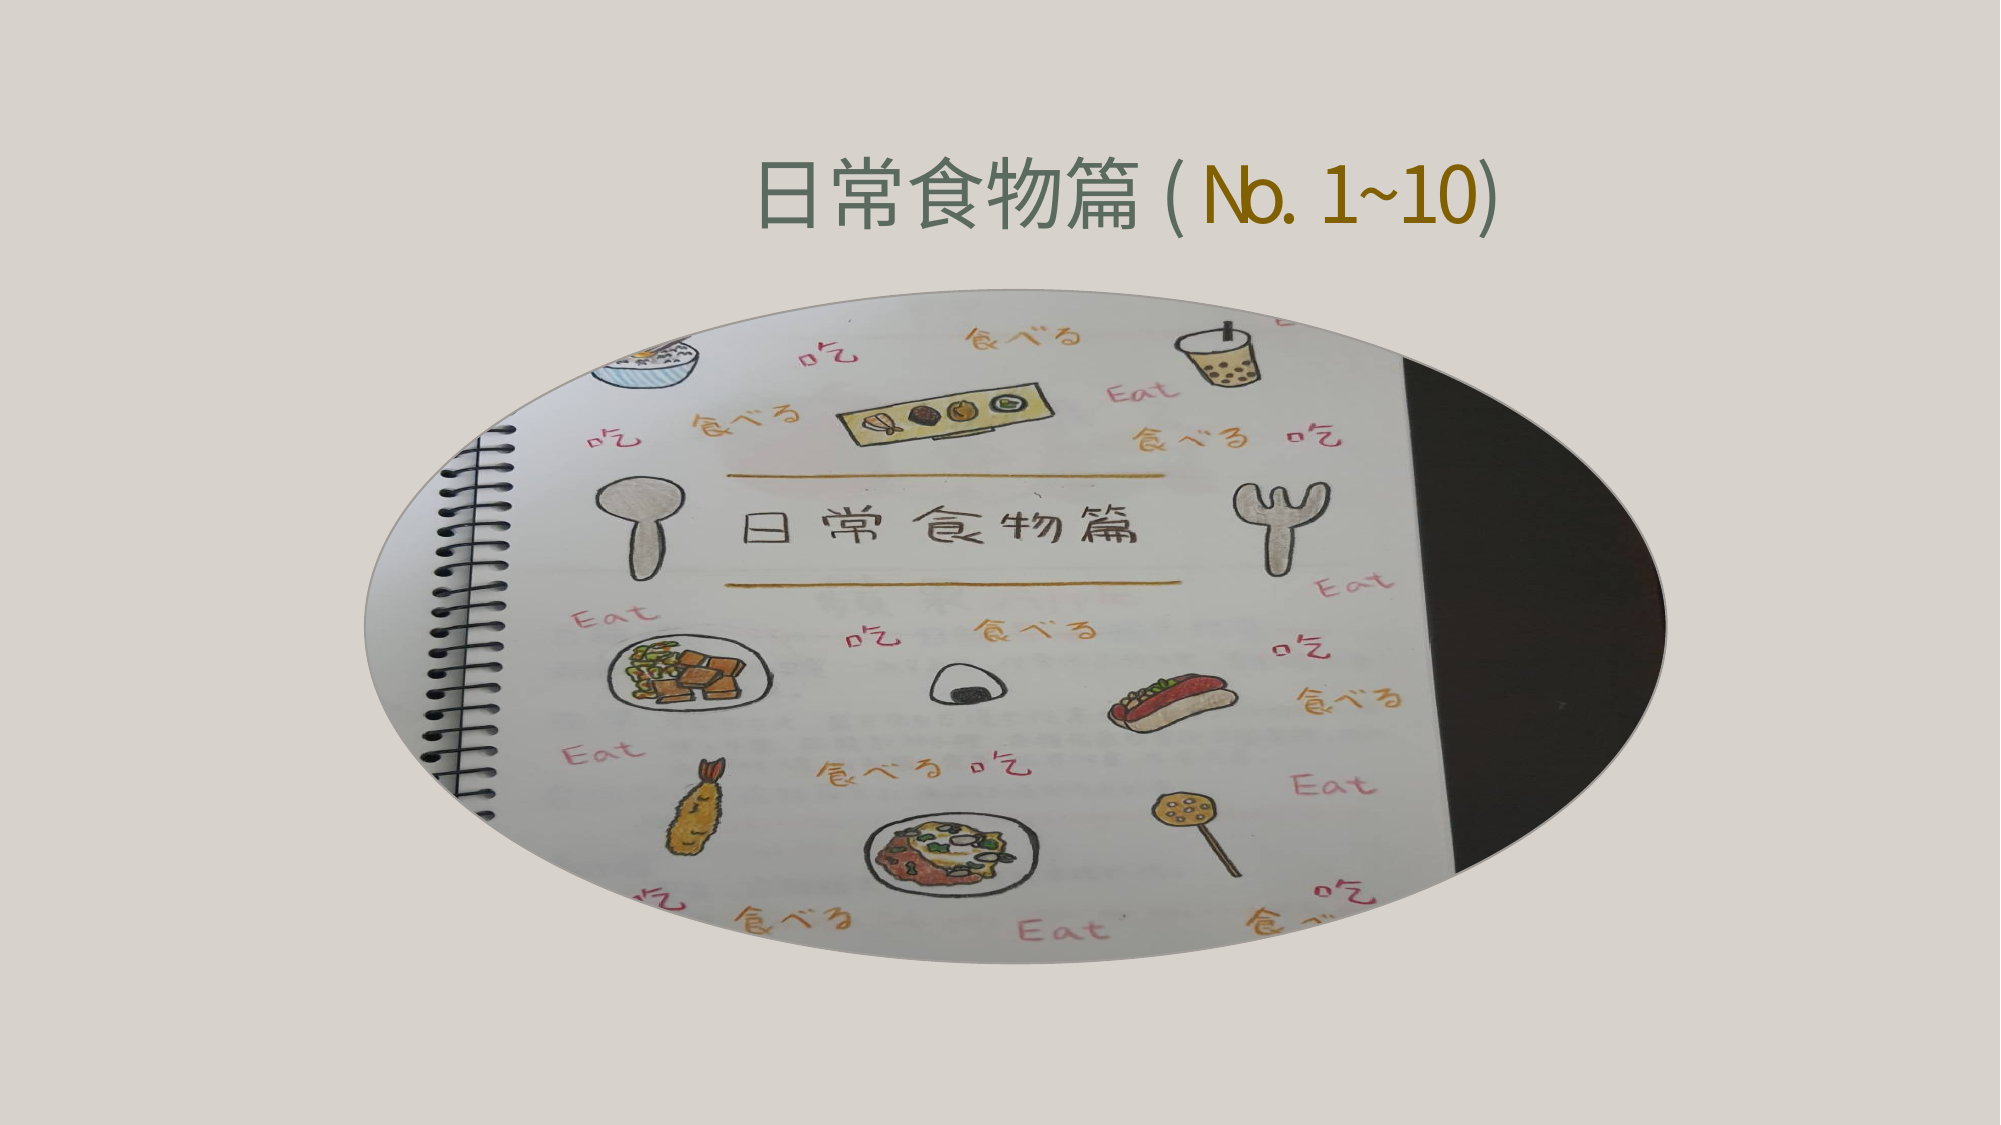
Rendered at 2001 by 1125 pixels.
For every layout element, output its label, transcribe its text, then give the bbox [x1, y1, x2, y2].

text_box [364, 289, 1667, 964]
title 日常食物篇(No.1~10) [520, 93, 1536, 290]
